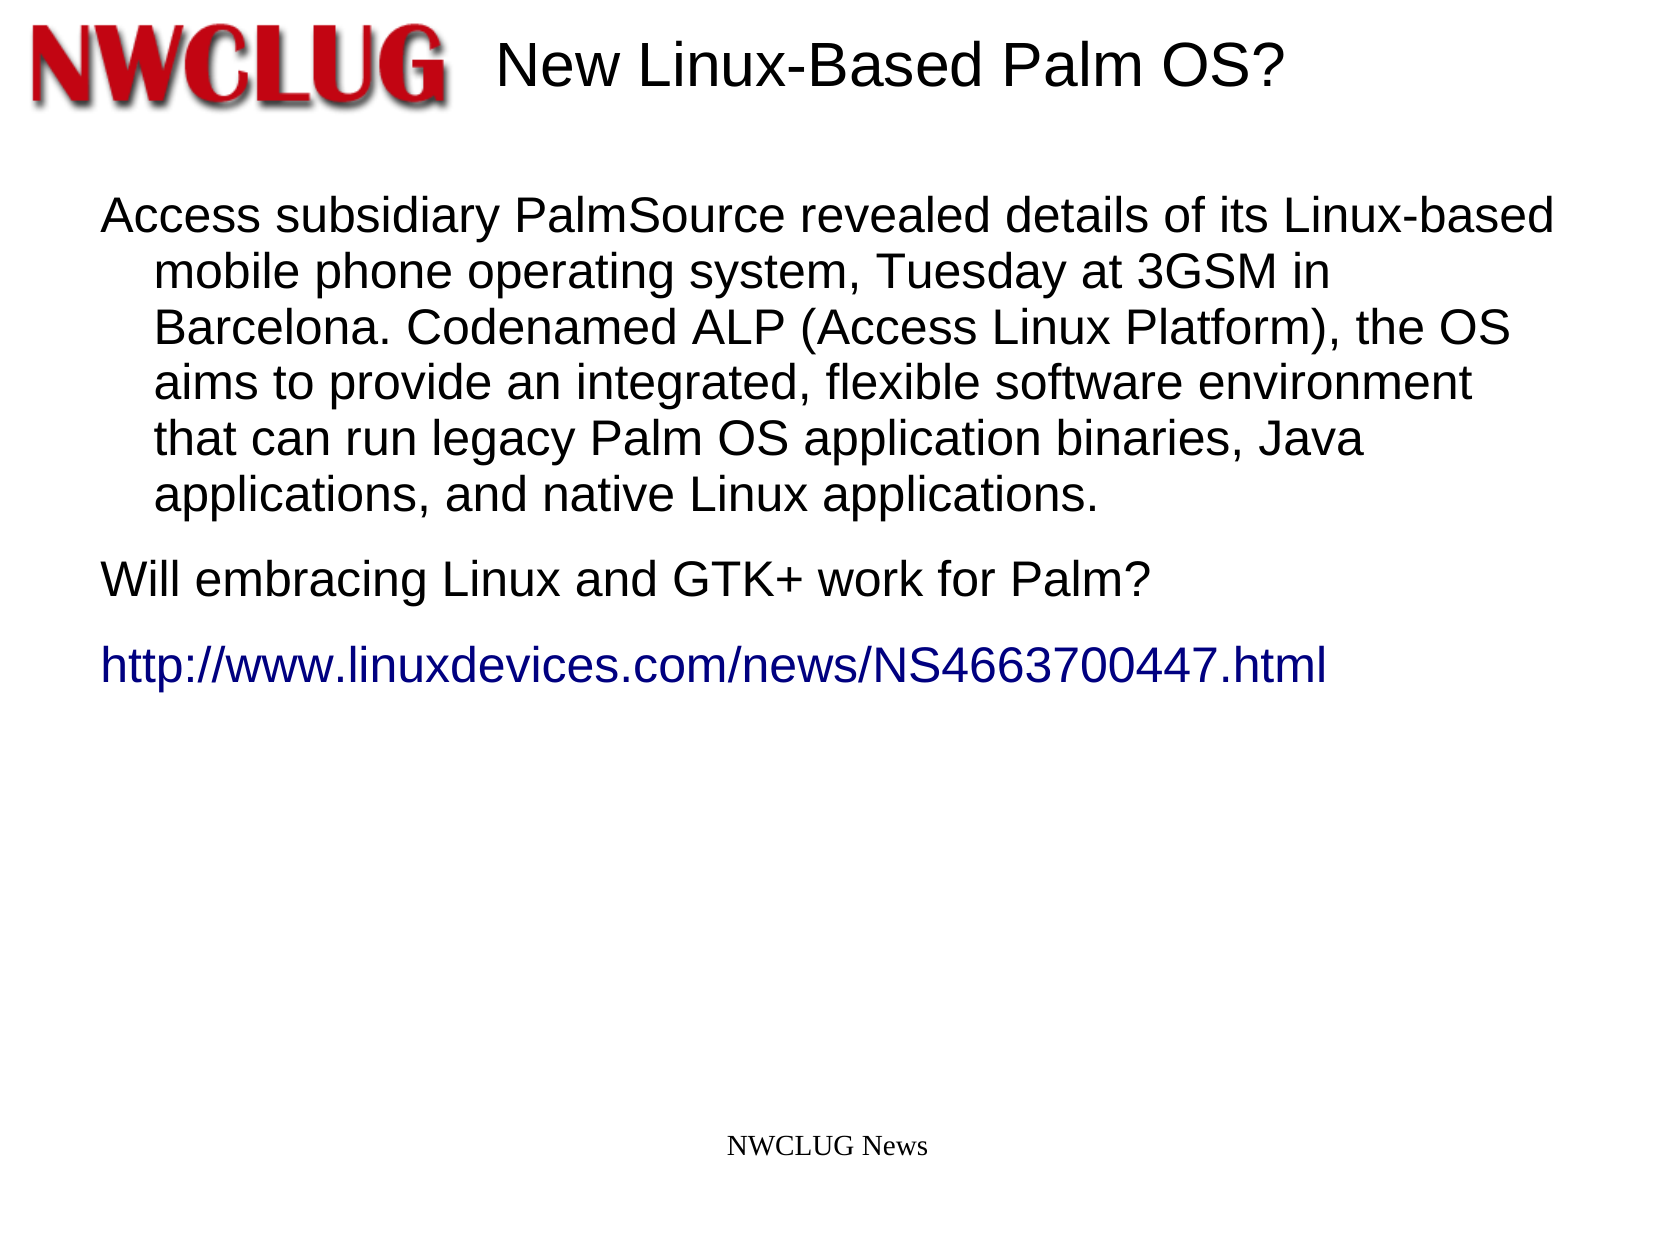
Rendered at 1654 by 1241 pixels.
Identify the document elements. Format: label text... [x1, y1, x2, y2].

list Access subsidiary PalmSource revealed details of its Linux-based mobile phone operating system, Tuesday at 3GSM in Barcelona. Codenamed ALP (Access Linux Platform), the OS aims to provide an integrated, flexible software environment that can run legacy Palm OS application binaries, Java applications, and native Linux applications. Will embracing Linux and GTK+ work for Palm? http://www.linuxdevices.com/news/NS4663700447.html [82, 187, 1571, 1094]
picture [5, 5, 480, 156]
title New Linux-Based Palm OS? [495, 17, 1613, 113]
